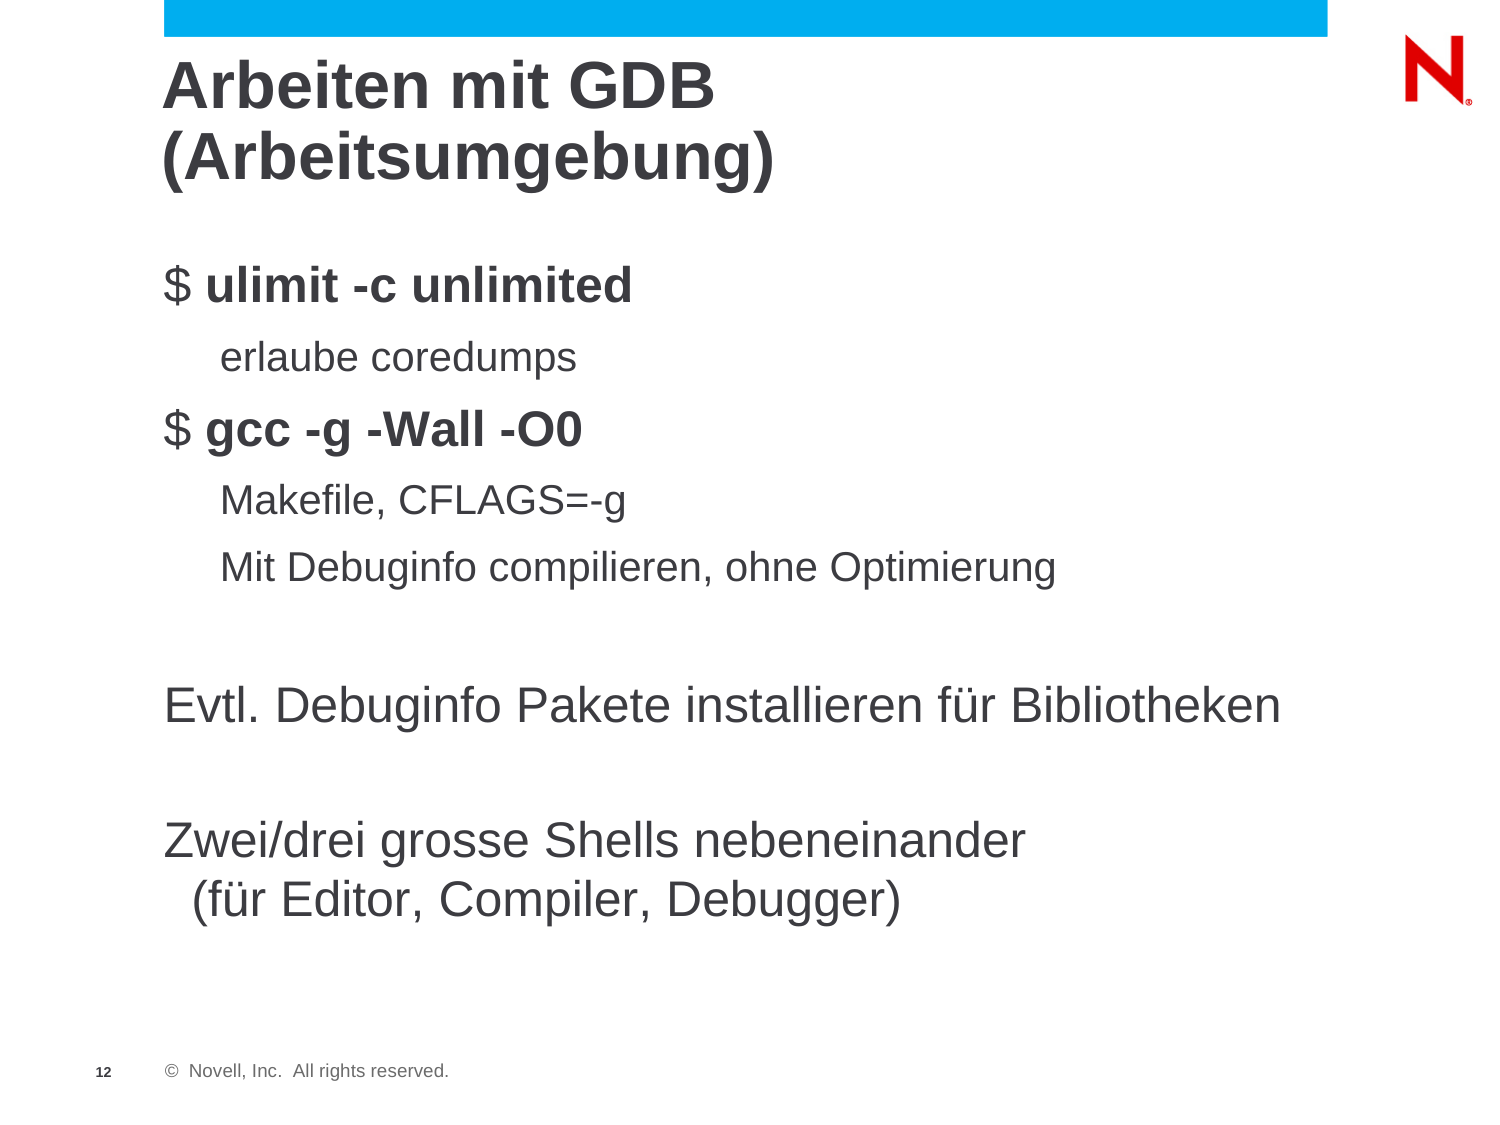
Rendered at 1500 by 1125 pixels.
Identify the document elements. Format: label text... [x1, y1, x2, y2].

picture [1403, 32, 1473, 107]
list $ ulimit -c unlimited erlaube coredumps $ gcc -g -Wall -O0 Makefile, CFLAGS=-g Mit Debuginfo compilieren, ohne Optimierung Evtl. Debuginfo Pakete installieren für Bibliotheken Zwei/drei grosse Shells nebeneinander (für Editor, Compiler, Debugger) [163, 254, 1404, 986]
title Arbeiten mit GDB (Arbeitsumgebung) [161, 41, 1383, 205]
